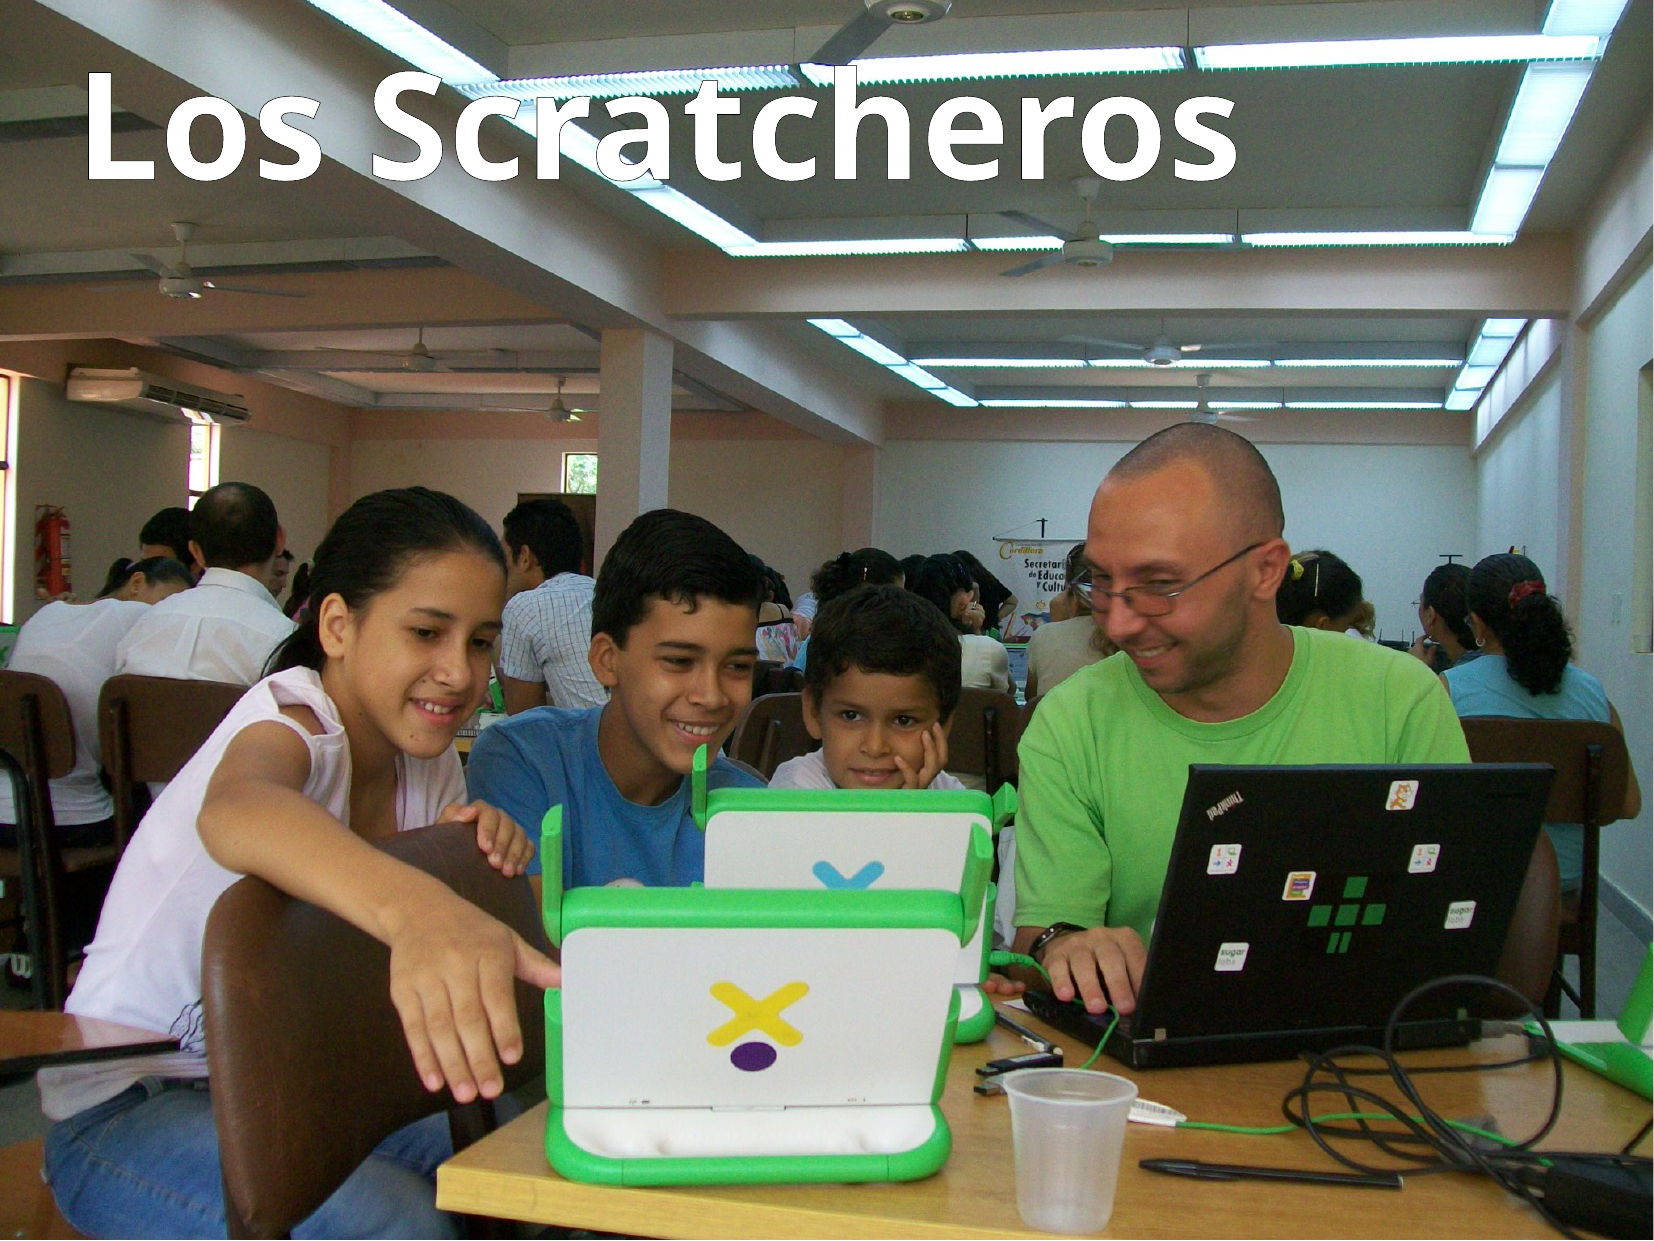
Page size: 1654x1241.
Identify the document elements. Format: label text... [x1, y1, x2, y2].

picture [0, 0, 1654, 1241]
title Los Scratcheros [75, 17, 1571, 226]
